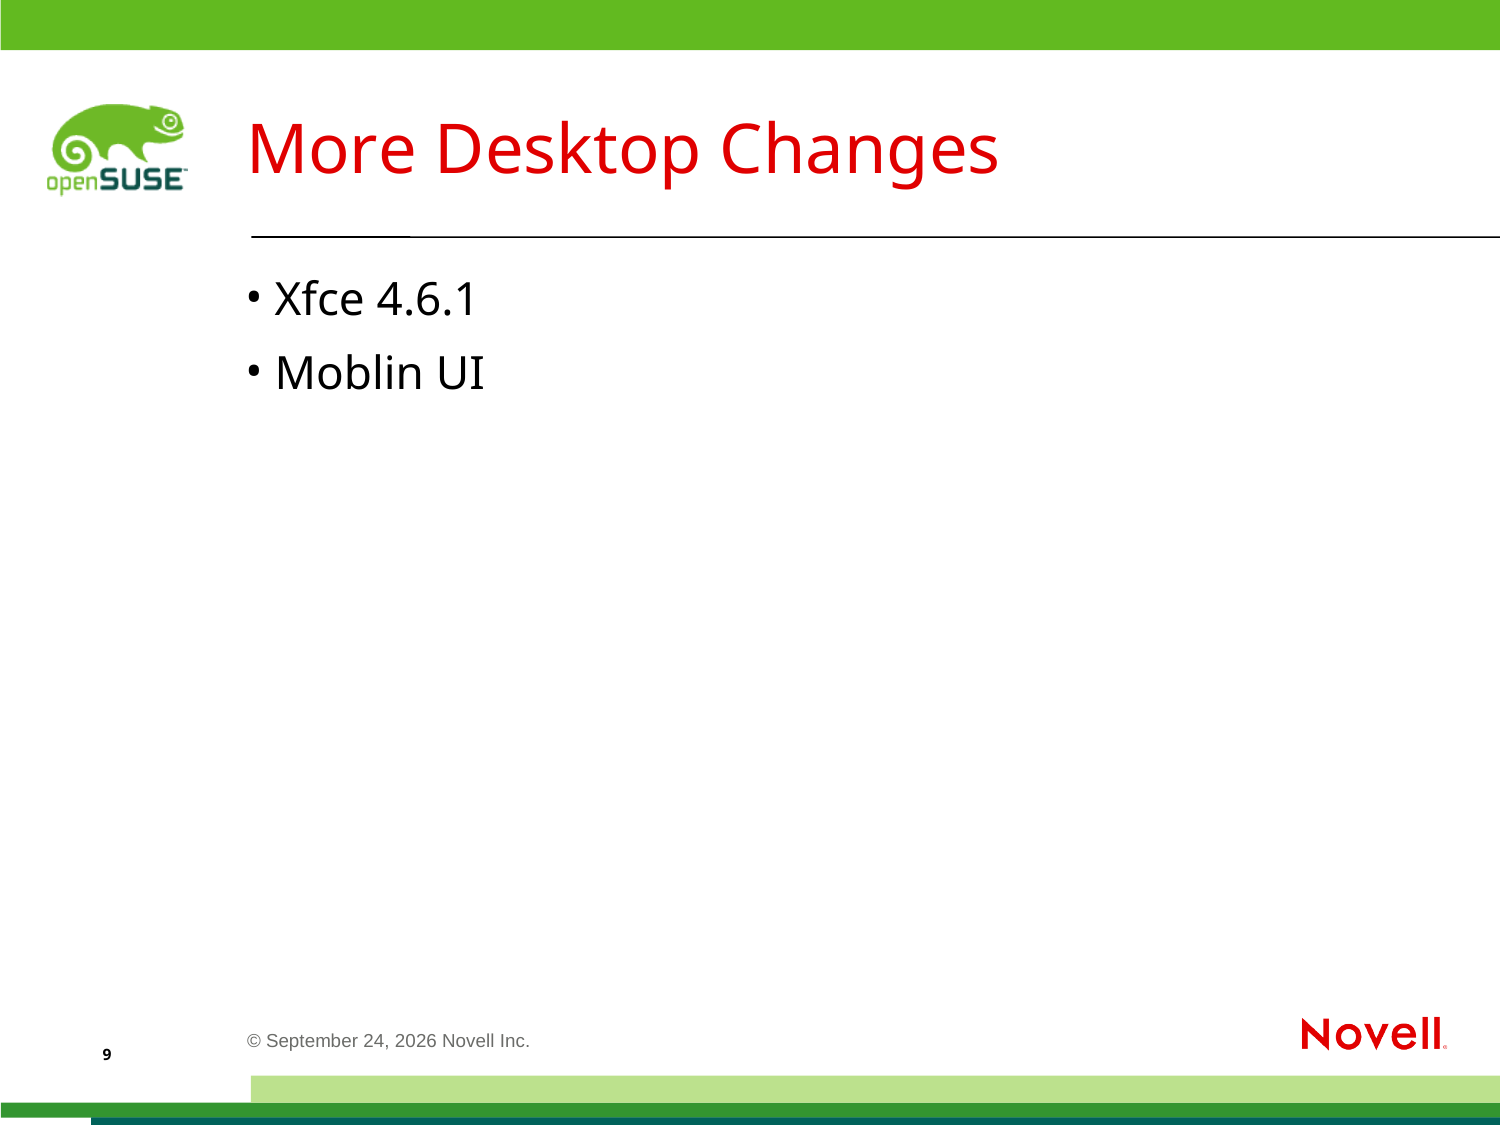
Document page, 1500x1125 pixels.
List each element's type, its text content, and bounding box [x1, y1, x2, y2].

picture [47, 104, 188, 197]
title More Desktop Changes [246, 109, 1409, 190]
list Xfce 4.6.1 Moblin UI [245, 267, 1458, 1010]
picture [1295, 1011, 1453, 1056]
